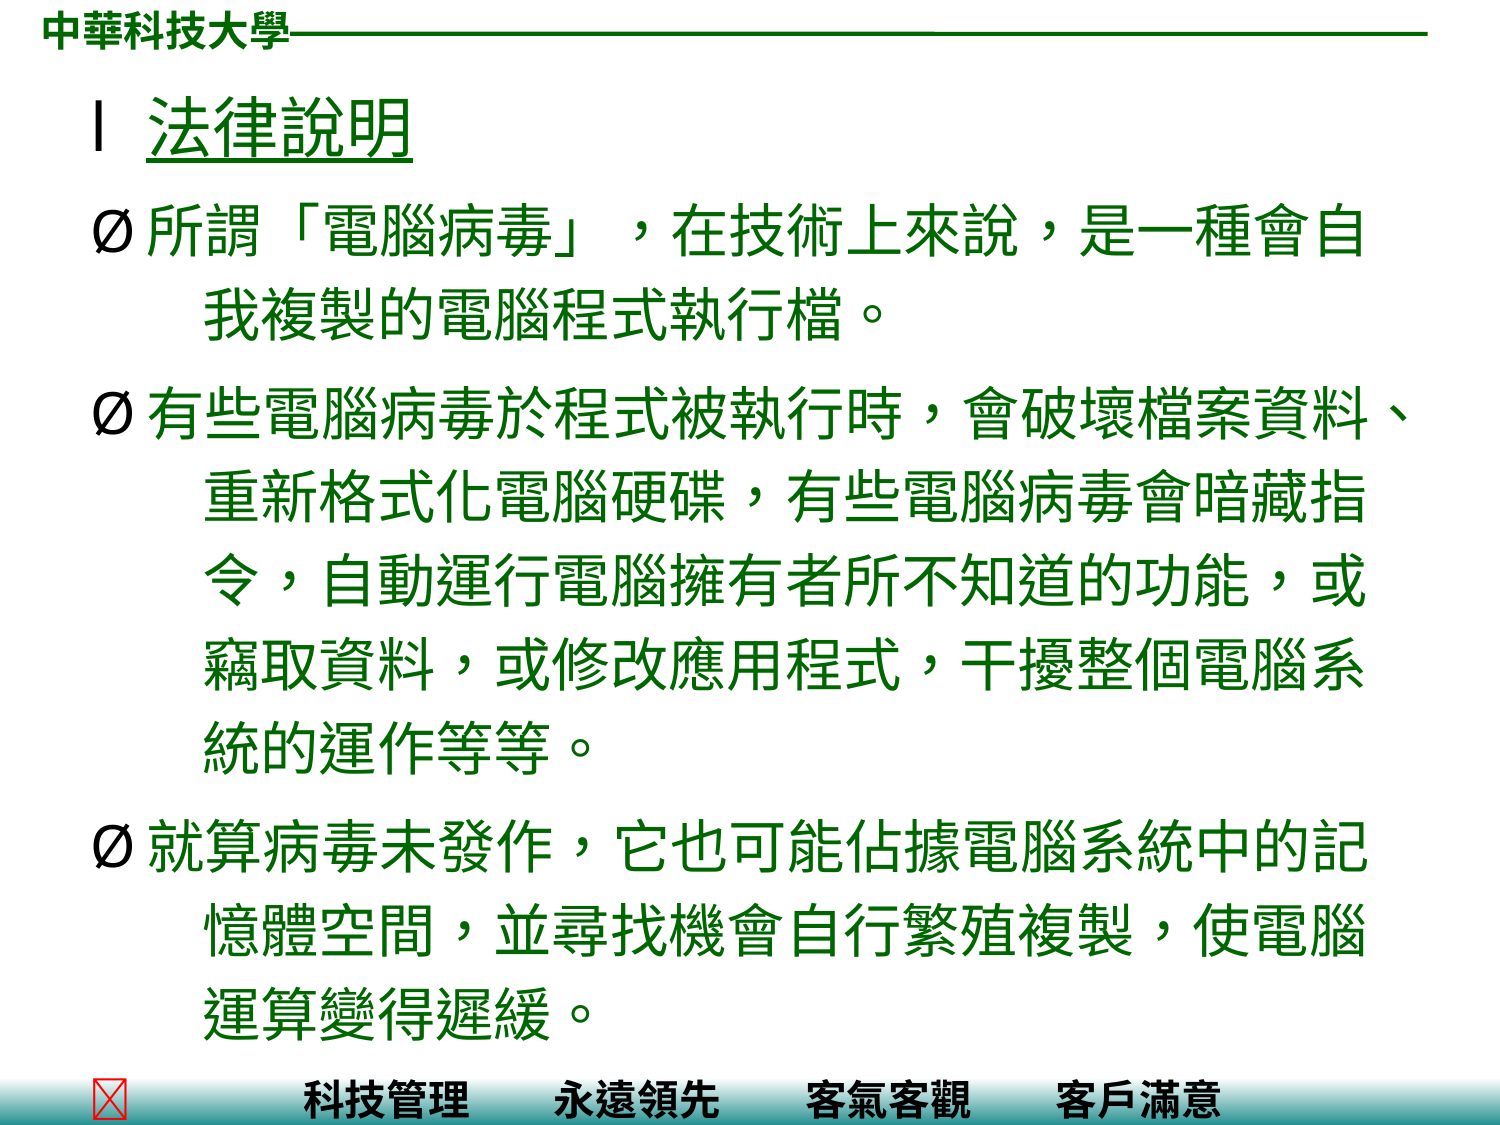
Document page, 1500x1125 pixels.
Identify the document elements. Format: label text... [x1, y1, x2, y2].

list 法律說明 所謂「電腦病毒」，在技術上來說，是一種會自我複製的電腦程式執行檔。 有些電腦病毒於程式被執行時，會破壞檔案資料、重新格式化電腦硬碟，有些電腦病毒會暗藏指令，自動運行電腦擁有者所不知道的功能，或竊取資料，或修改應用程式，干擾整個電腦系統的運作等等。 就算病毒未發作，它也可能佔據電腦系統中的記憶體空間，並尋找機會自行繁殖複製，使電腦運算變得遲緩。 [75, 62, 1426, 1063]
